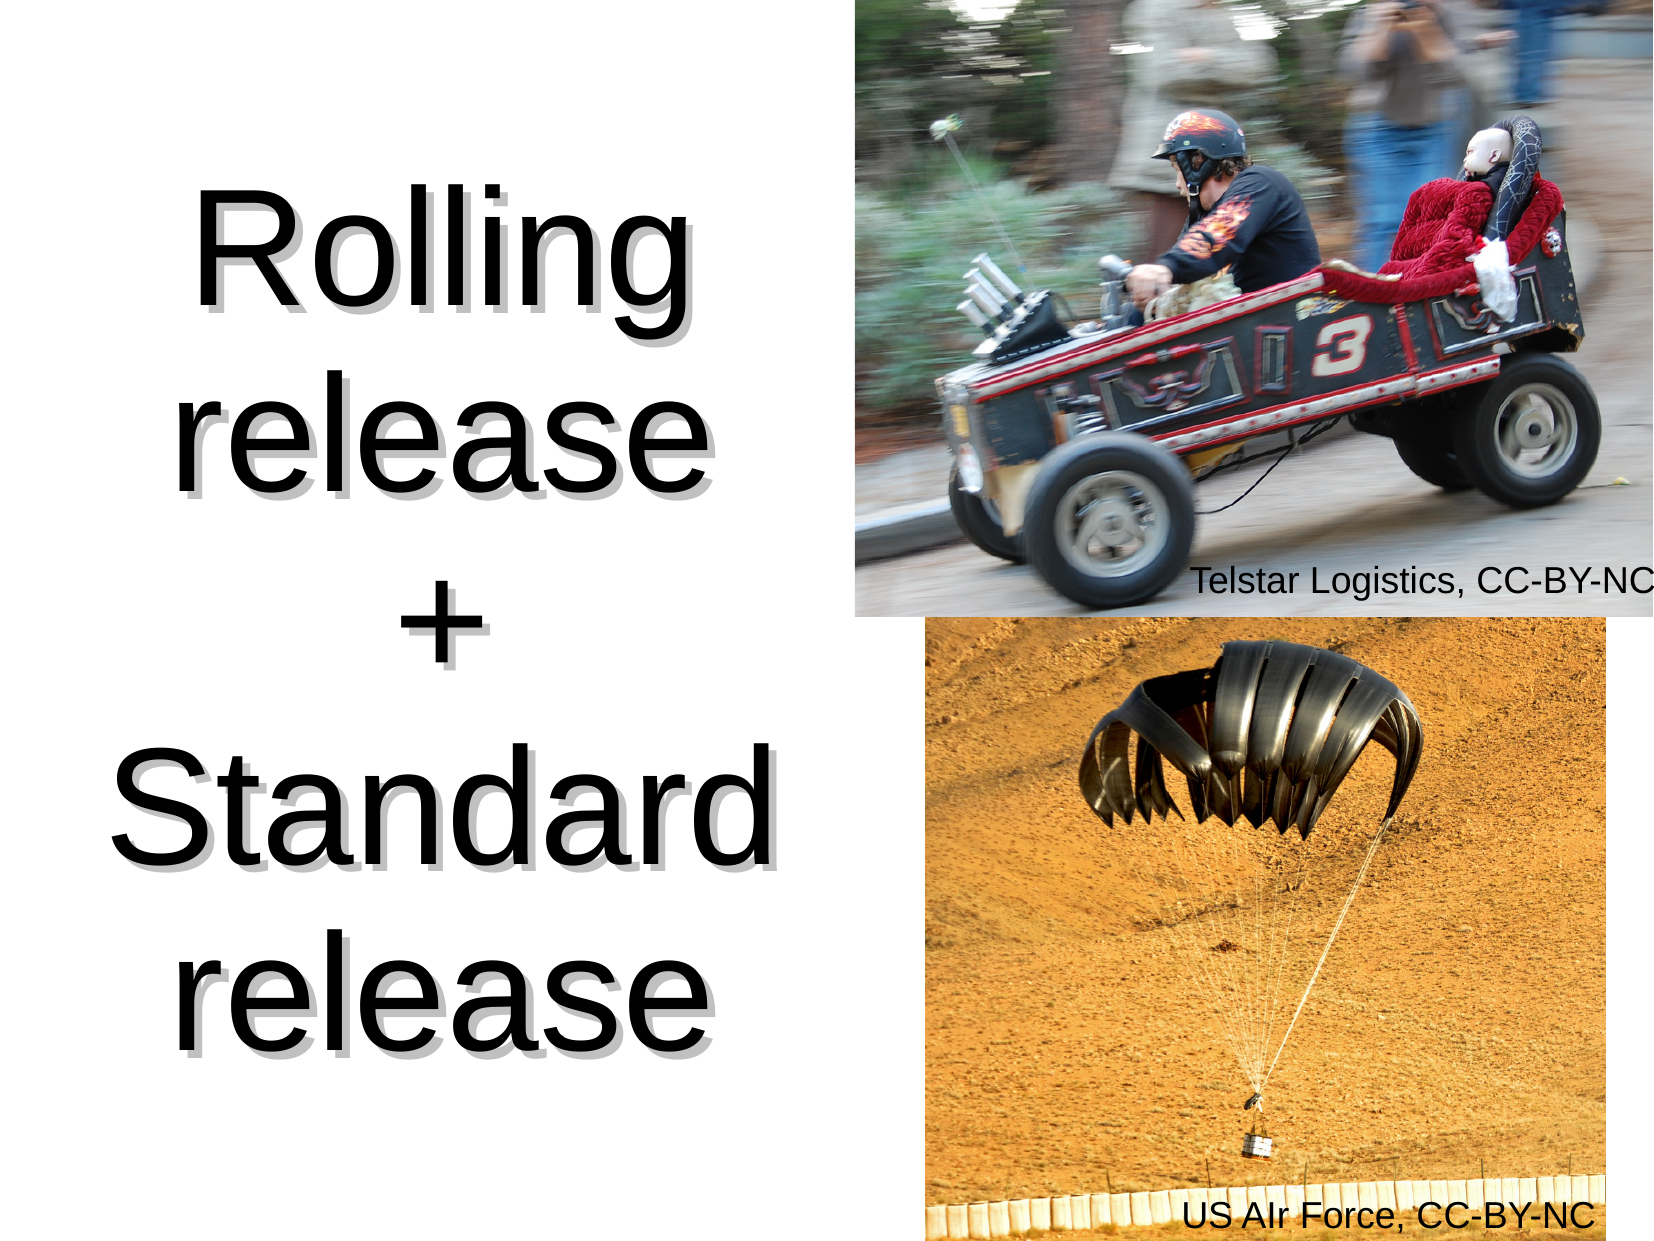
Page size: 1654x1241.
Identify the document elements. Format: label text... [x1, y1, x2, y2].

text_box US AIr Force, CC-BY-NC [1165, 1187, 1611, 1241]
text_box Telstar Logistics, CC-BY-NC [1174, 551, 1654, 609]
text_box Rolling release [0, 0, 886, 1241]
picture [886, 0, 1653, 1241]
